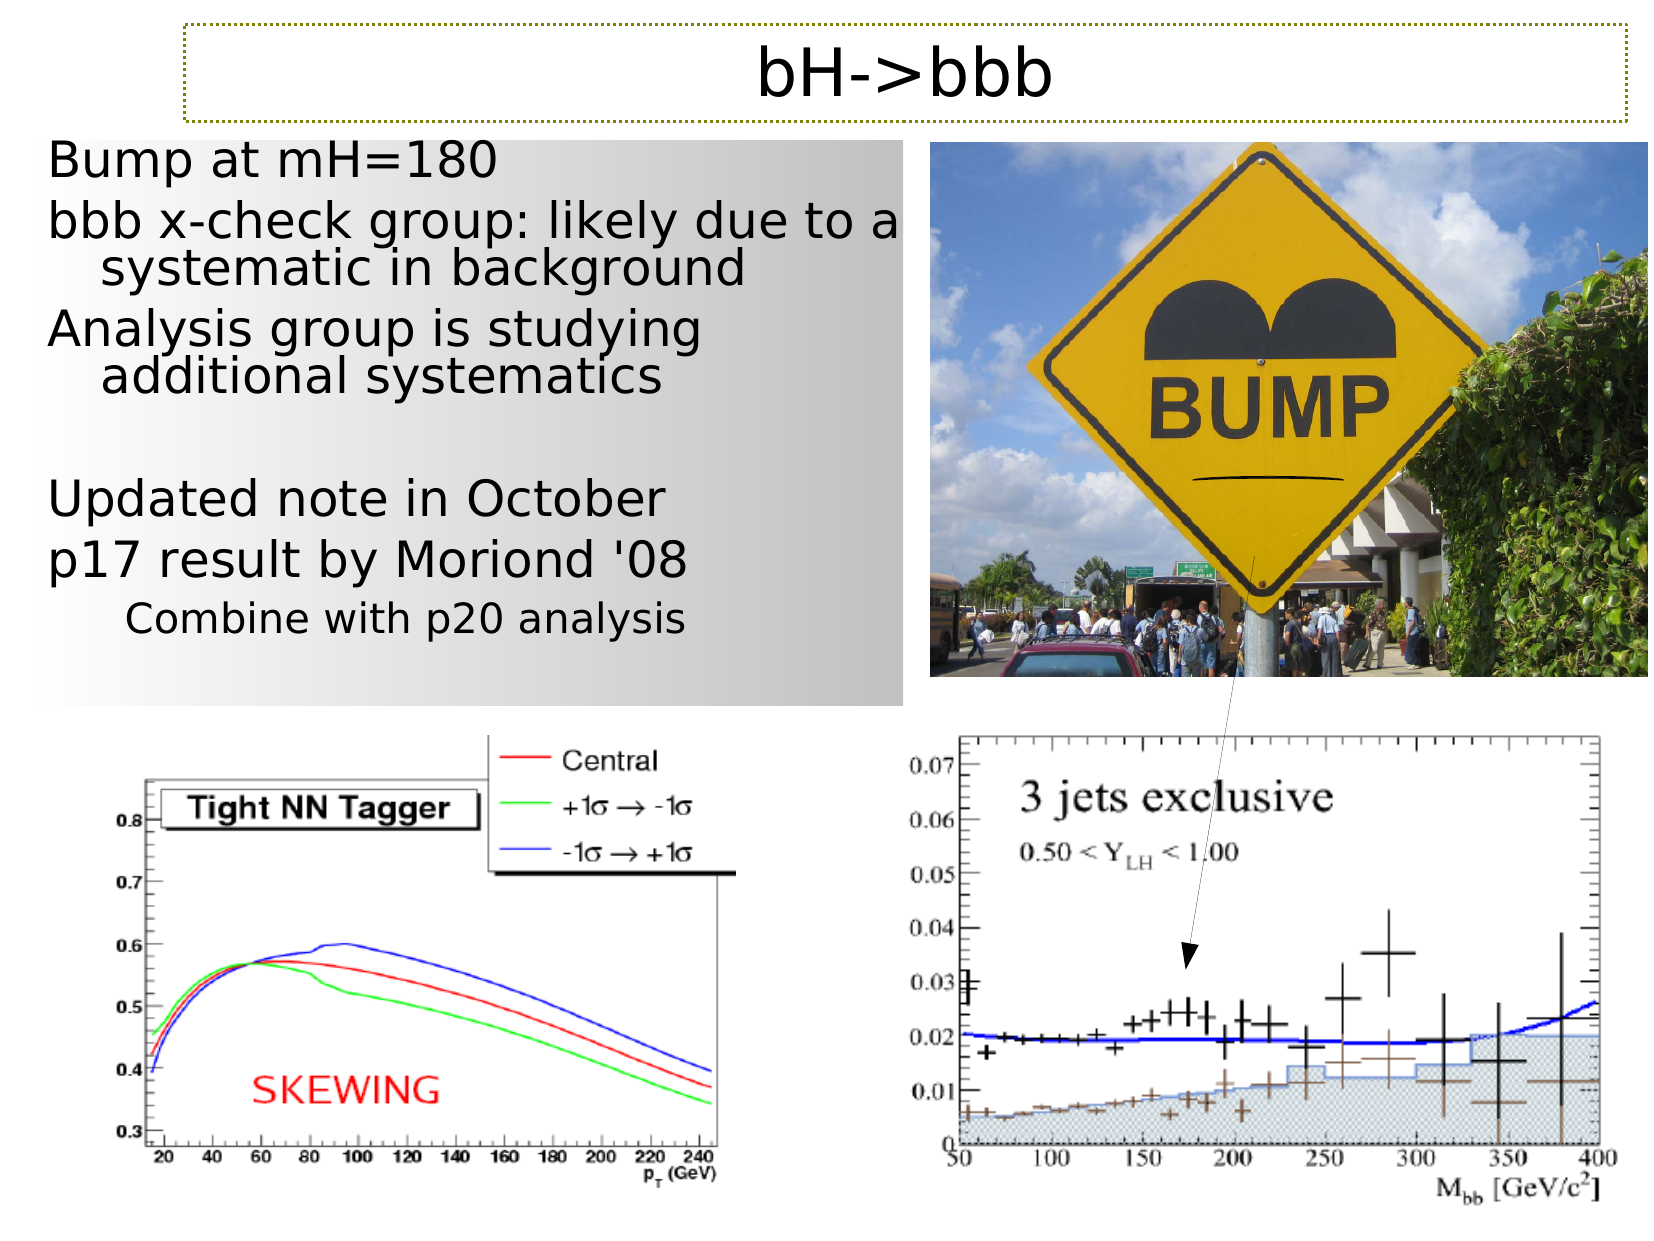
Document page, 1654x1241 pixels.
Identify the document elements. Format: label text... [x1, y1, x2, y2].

picture [889, 723, 1627, 1213]
picture [930, 137, 1648, 694]
title bH->bbb [184, 24, 1627, 122]
list Bump at mH=180 bbb x-check group: likely due to a systematic in background Analysis group is studying additional systematics Updated note in October p17 result by Moriond '08 Combine with p20 analysis [30, 140, 904, 706]
picture [101, 735, 736, 1191]
